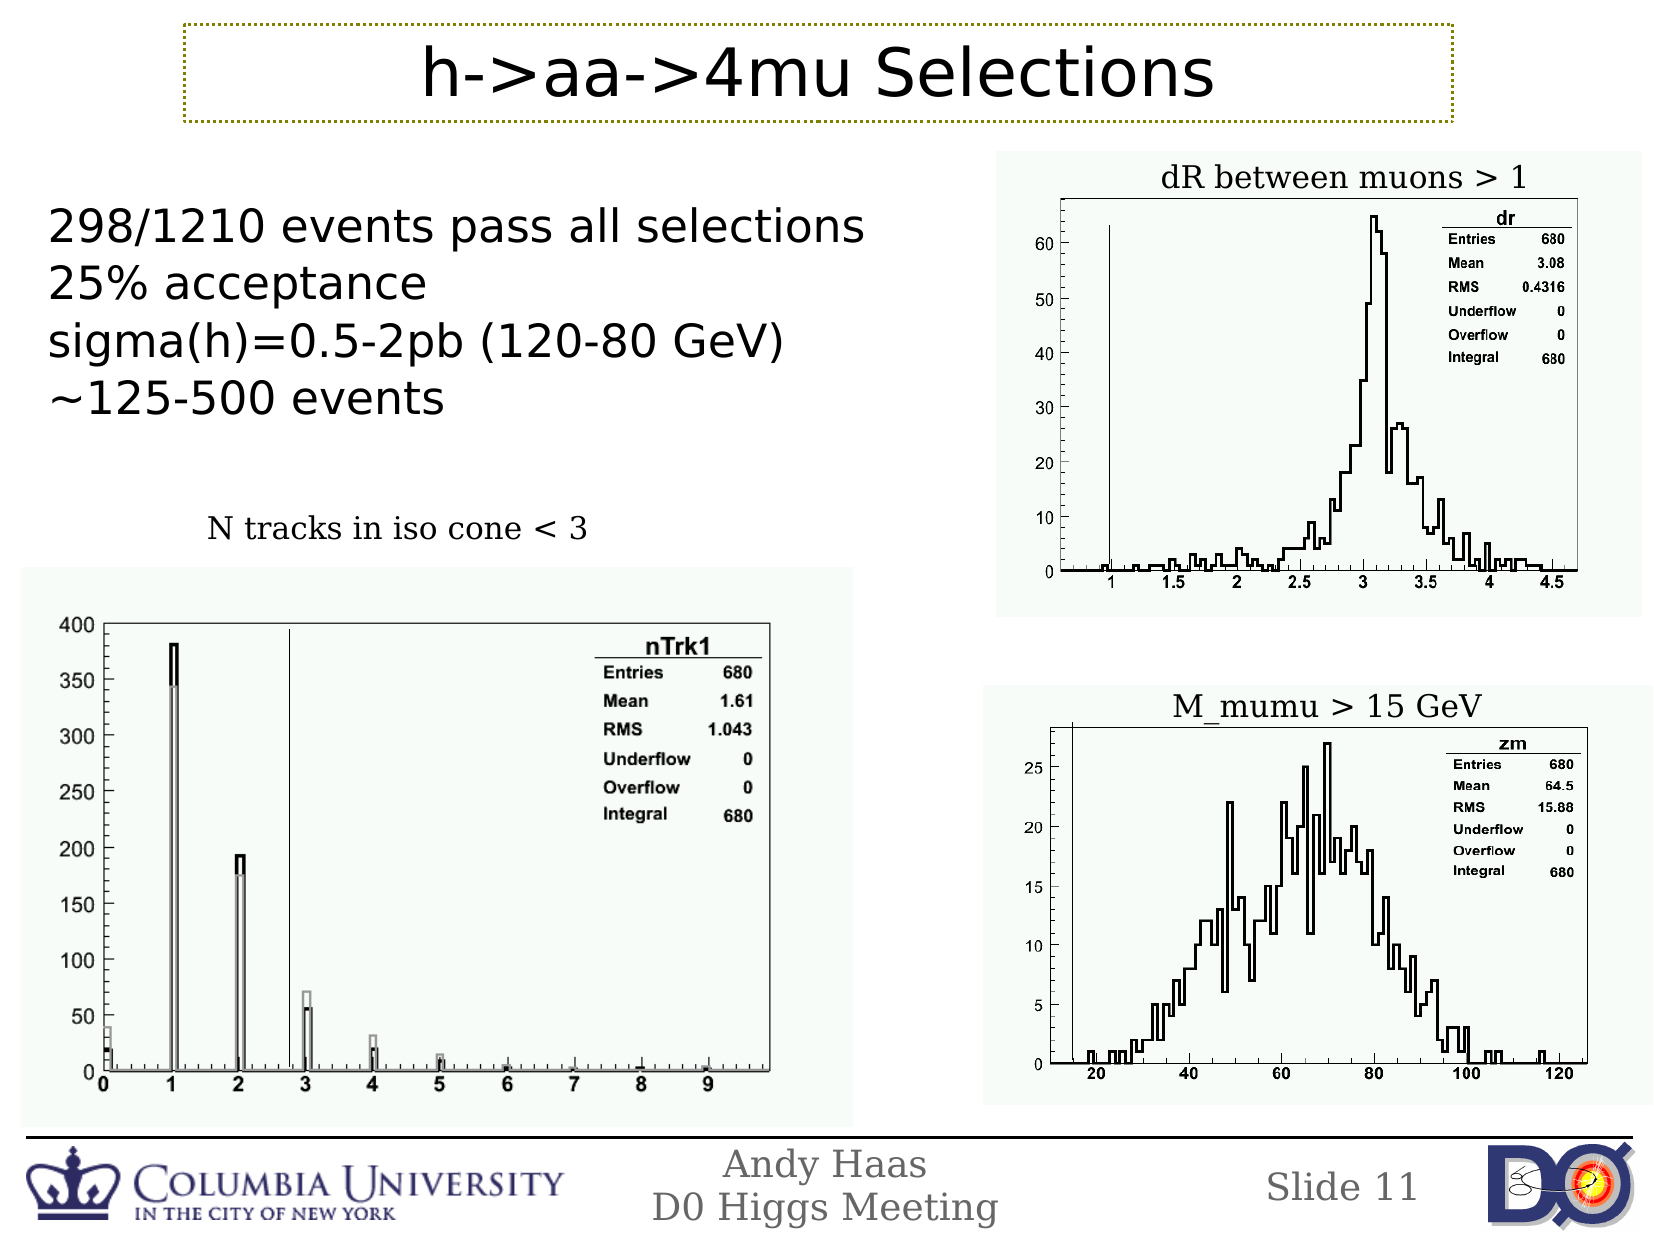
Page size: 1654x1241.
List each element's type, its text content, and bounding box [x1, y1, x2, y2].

picture [983, 685, 1654, 1105]
picture [21, 567, 853, 1128]
picture [1479, 1140, 1639, 1233]
text_box M_mumu > 15 GeV [1172, 688, 1483, 725]
list 298/1210 events pass all selections 25% acceptance sigma(h)=0.5-2pb (120-80 GeV) ~125-500 events [30, 140, 914, 1125]
text_box dR between muons > 1 [1160, 159, 1531, 196]
title h->aa->4mu Selections [184, 24, 1453, 122]
text_box N tracks in iso cone < 3 [206, 510, 590, 547]
picture [26, 1146, 565, 1220]
picture [996, 151, 1642, 617]
